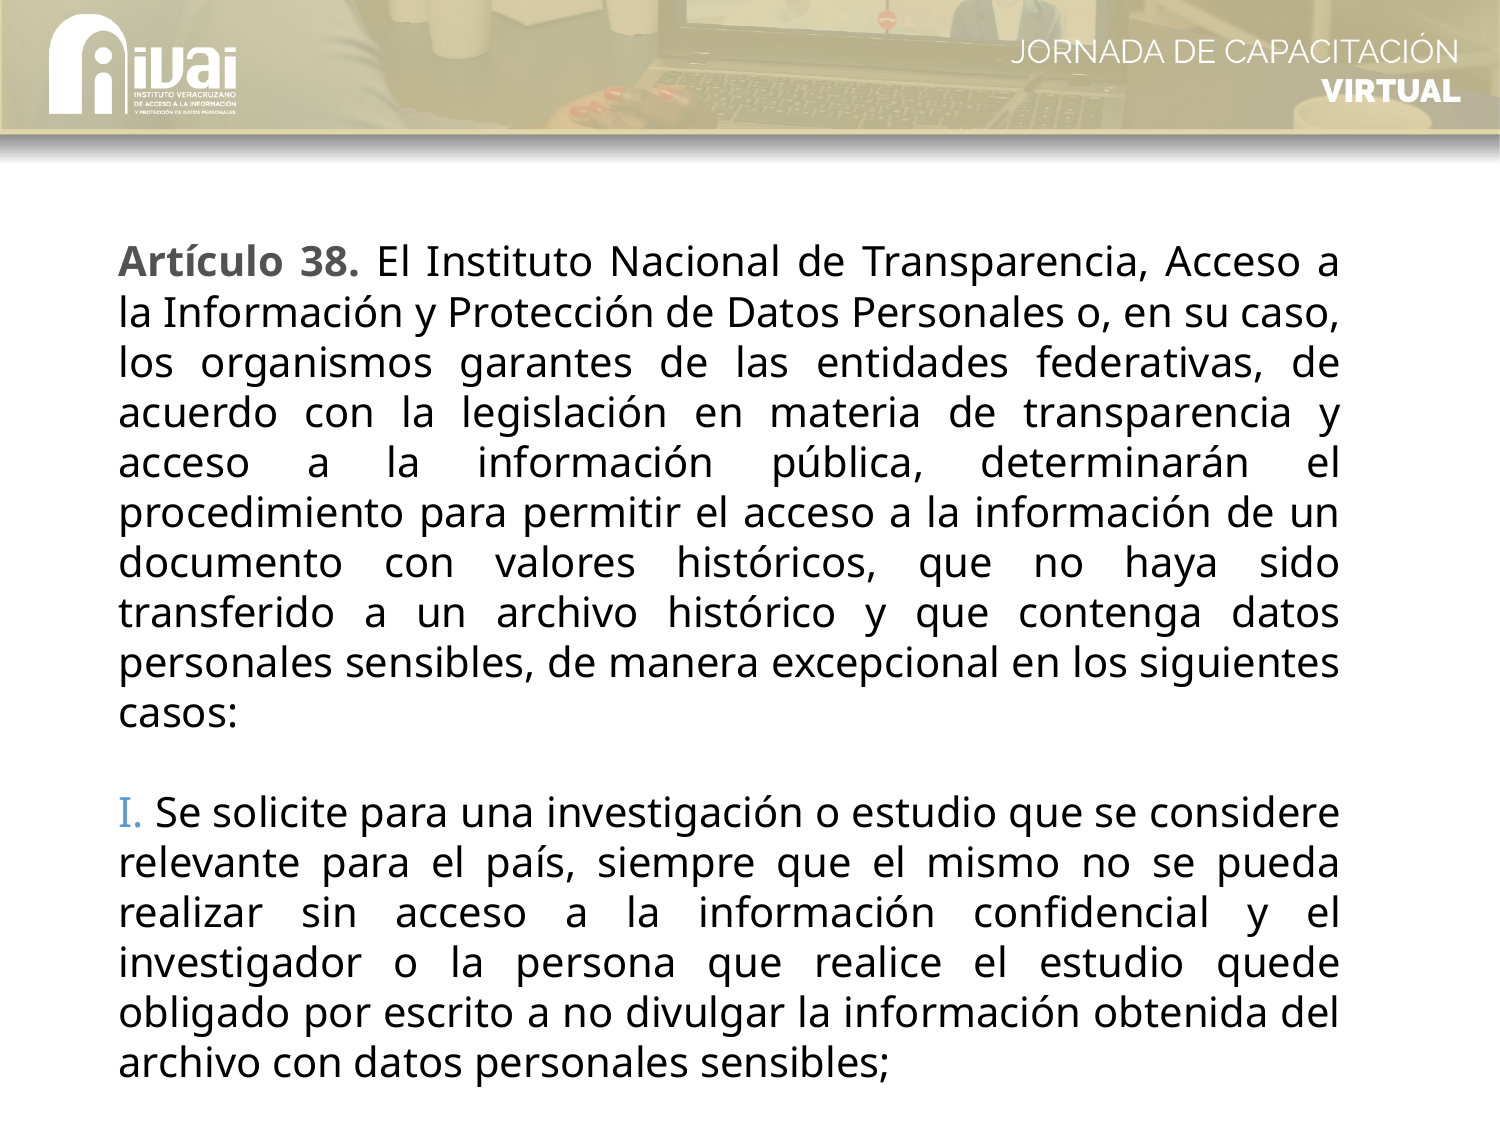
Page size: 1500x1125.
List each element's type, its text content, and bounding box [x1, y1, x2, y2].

text_box Artículo 38. El Instituto Nacional de Transparencia, Acceso a la Información y Protección de Datos Personales o, en su caso, los organismos garantes de las entidades federativas, de acuerdo con la legislación en materia de transparencia y acceso a la información pública, determinarán el procedimiento para permitir el acceso a la información de un documento con valores históricos, que no haya sido transferido a un archivo histórico y que contenga datos personales sensibles, de manera excepcional en los siguientes casos: I. Se solicite para una investigación o estudio que se considere relevante para el país, siempre que el mismo no se pueda realizar sin acceso a la información confidencial y el investigador o la persona que realice el estudio quede obligado por escrito a no divulgar la información obtenida del archivo con datos personales sensibles; [104, 228, 1356, 1125]
